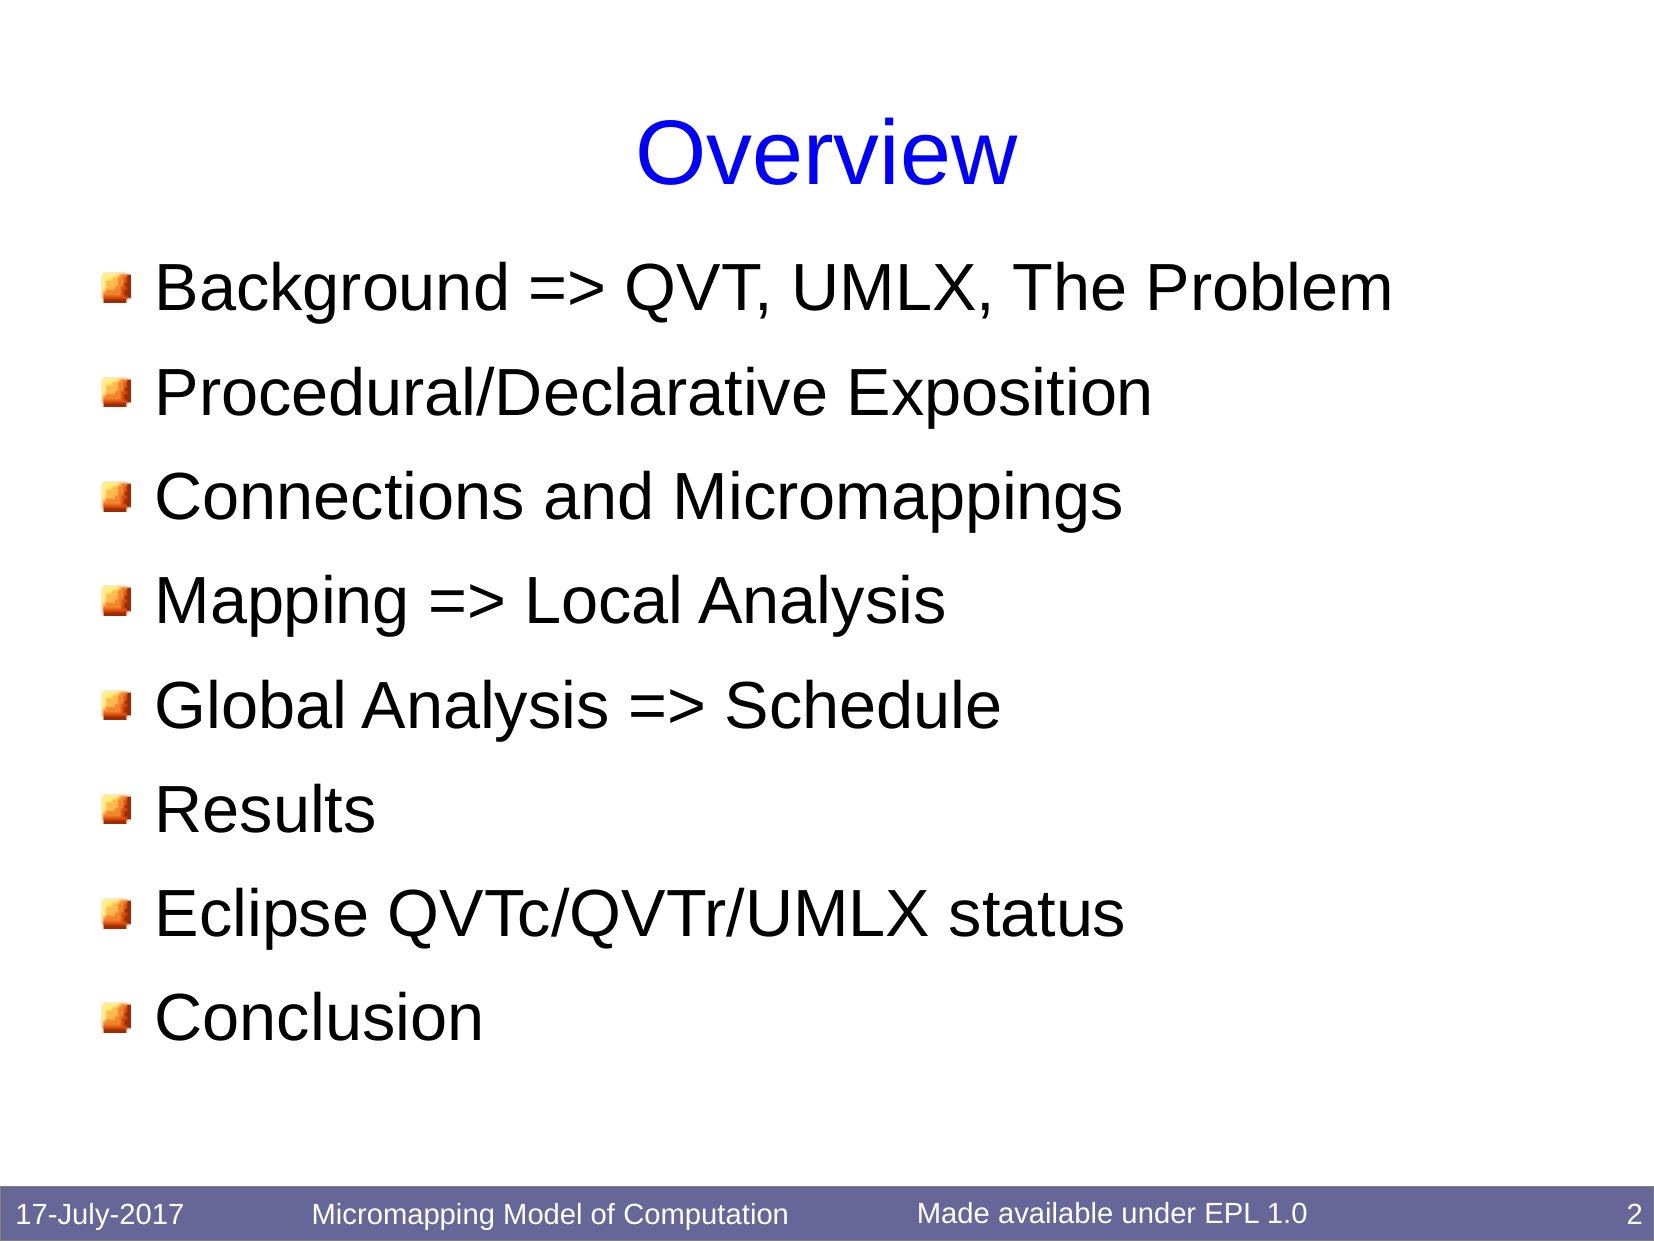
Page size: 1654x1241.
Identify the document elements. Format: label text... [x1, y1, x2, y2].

list Background => QVT, UMLX, The Problem Procedural/Declarative Exposition Connections and Micromappings Mapping => Local Analysis Global Analysis => Schedule Results Eclipse QVTc/QVTr/UMLX status Conclusion [83, 250, 1610, 1144]
title Overview [82, 49, 1571, 257]
